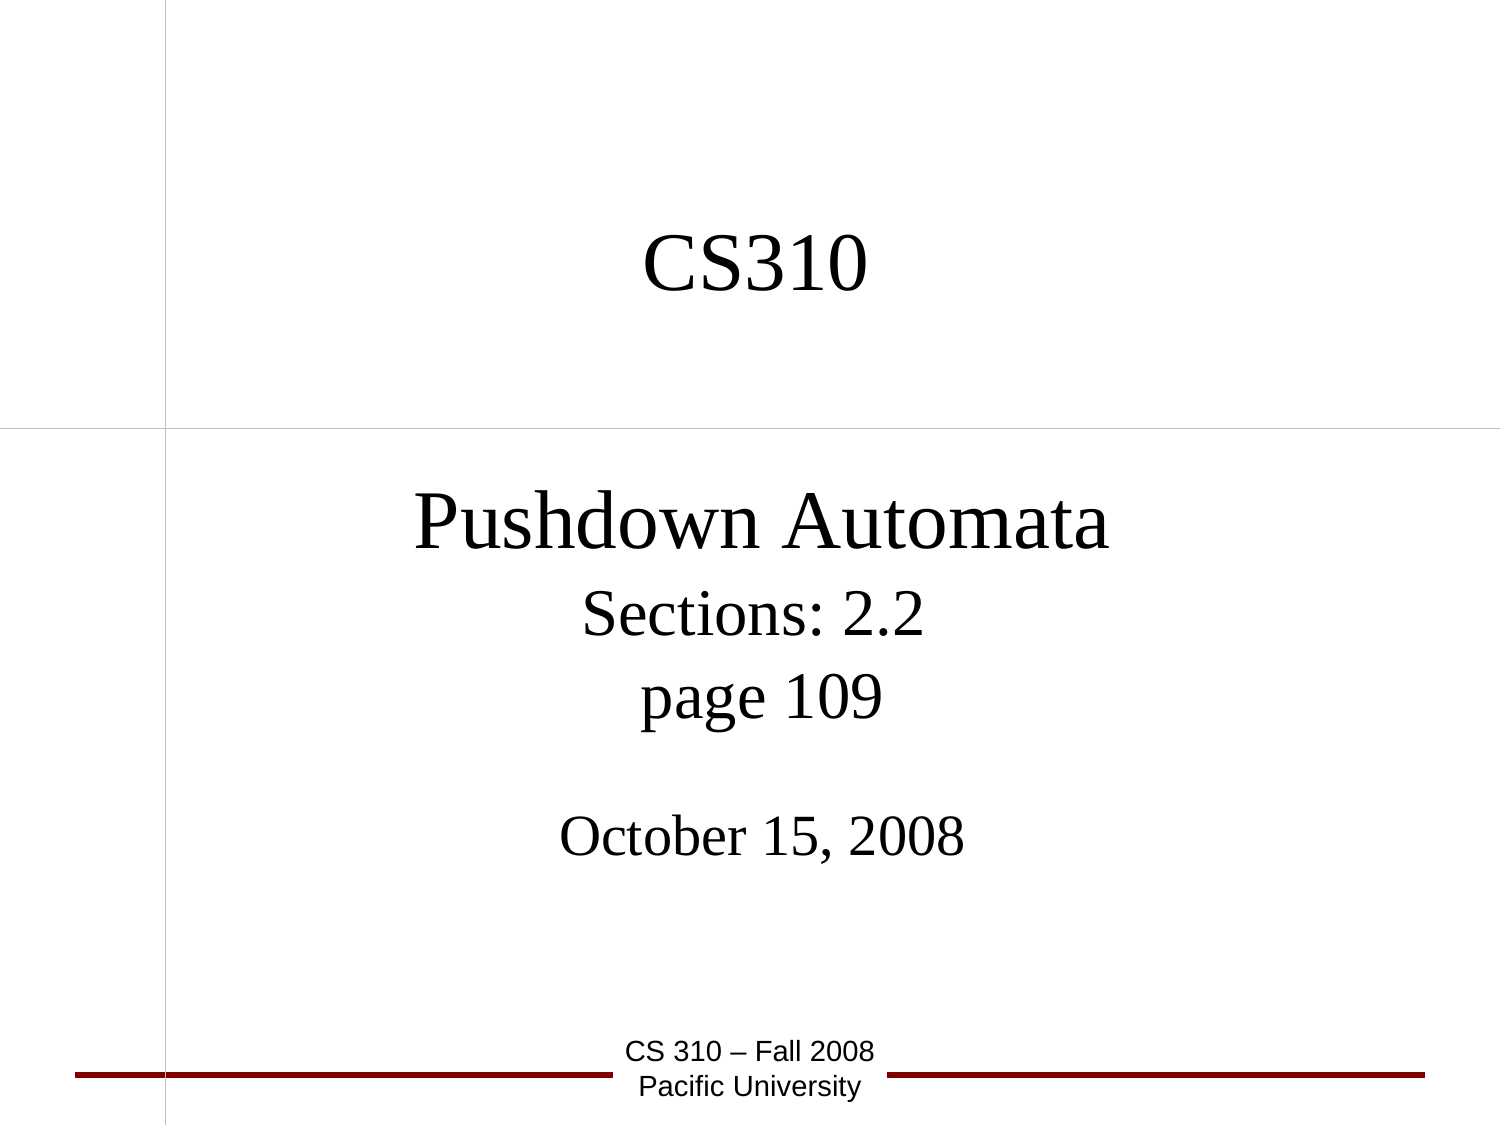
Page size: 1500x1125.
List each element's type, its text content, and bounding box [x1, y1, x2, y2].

subtitle Pushdown Automata Sections: 2.2 page 109 October 15, 2008 [112, 474, 1413, 938]
title CS310 [125, 87, 1388, 438]
